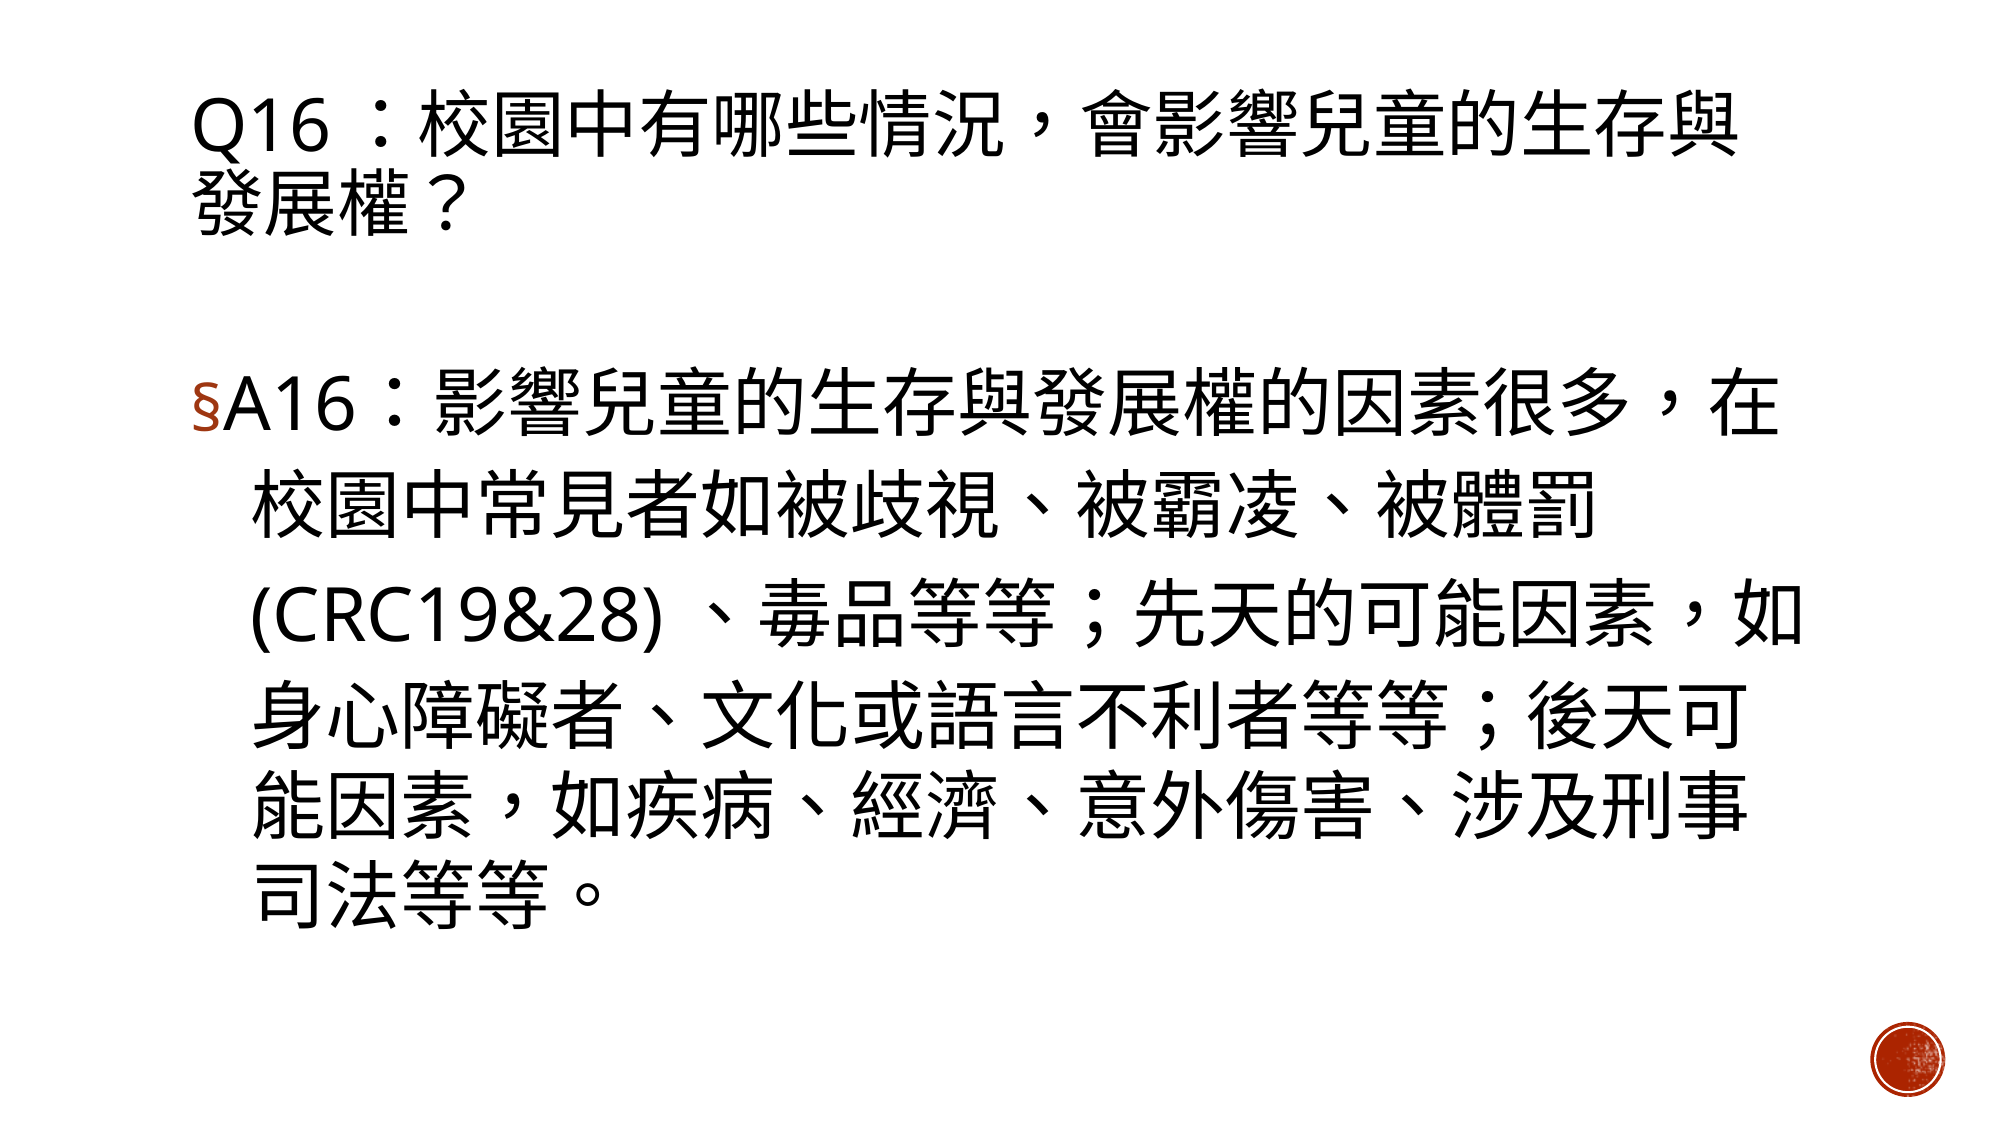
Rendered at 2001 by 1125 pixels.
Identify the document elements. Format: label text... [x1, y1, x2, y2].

title Q16：校園中有哪些情況，會影響兒童的生存與發展權？ [175, 79, 1826, 344]
list A16：影響兒童的生存與發展權的因素很多，在校園中常見者如被歧視、被霸凌、被體罰(CRC19&28)、毒品等等；先天的可能因素，如身心障礙者、文化或語言不利者等等；後天可能因素，如疾病、經濟、意外傷害、涉及刑事司法等等。 [175, 348, 1826, 1013]
